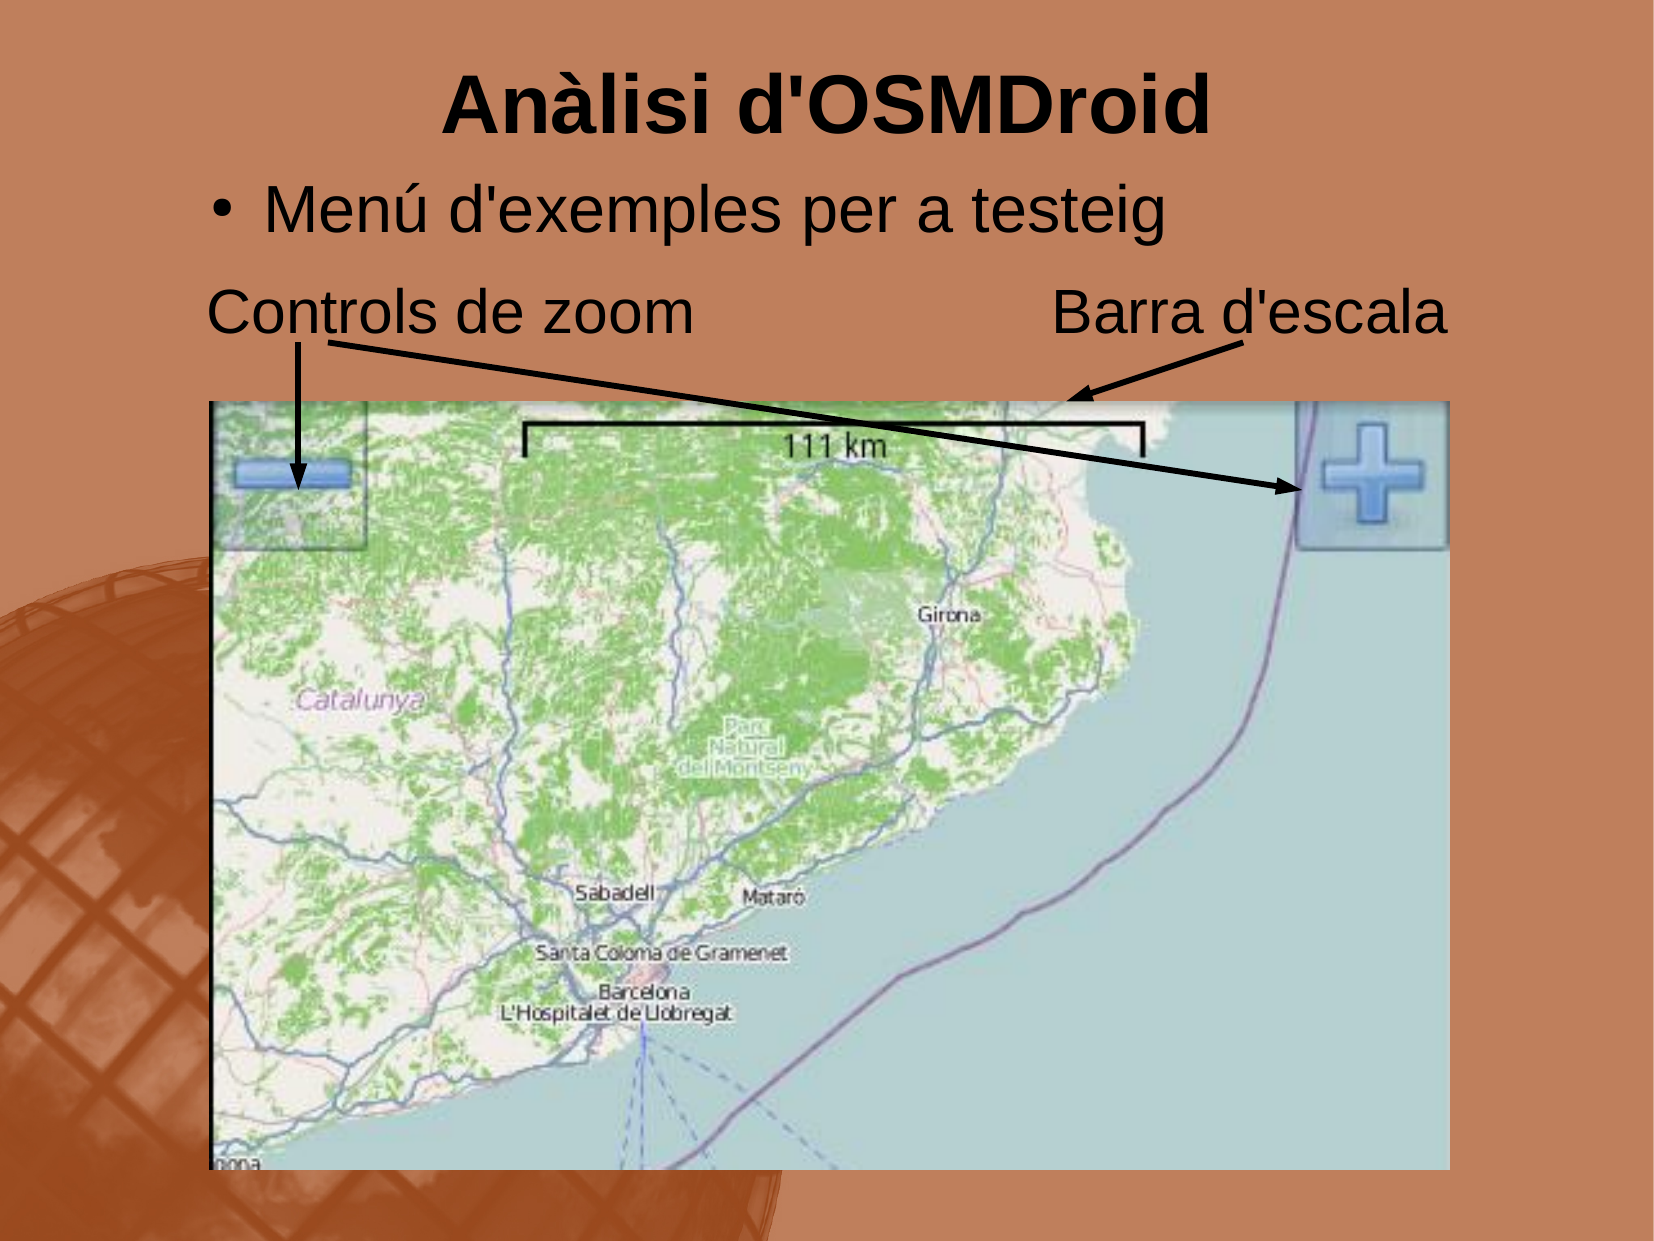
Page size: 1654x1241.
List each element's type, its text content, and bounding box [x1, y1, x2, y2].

title Anàlisi d'OSMDroid [82, 1, 1571, 209]
text_box Barra d'escala [1036, 270, 1464, 355]
text_box Controls de zoom [191, 270, 711, 355]
picture [0, 0, 1654, 1241]
list Menú d'exemples per a testeig [192, 209, 1197, 310]
